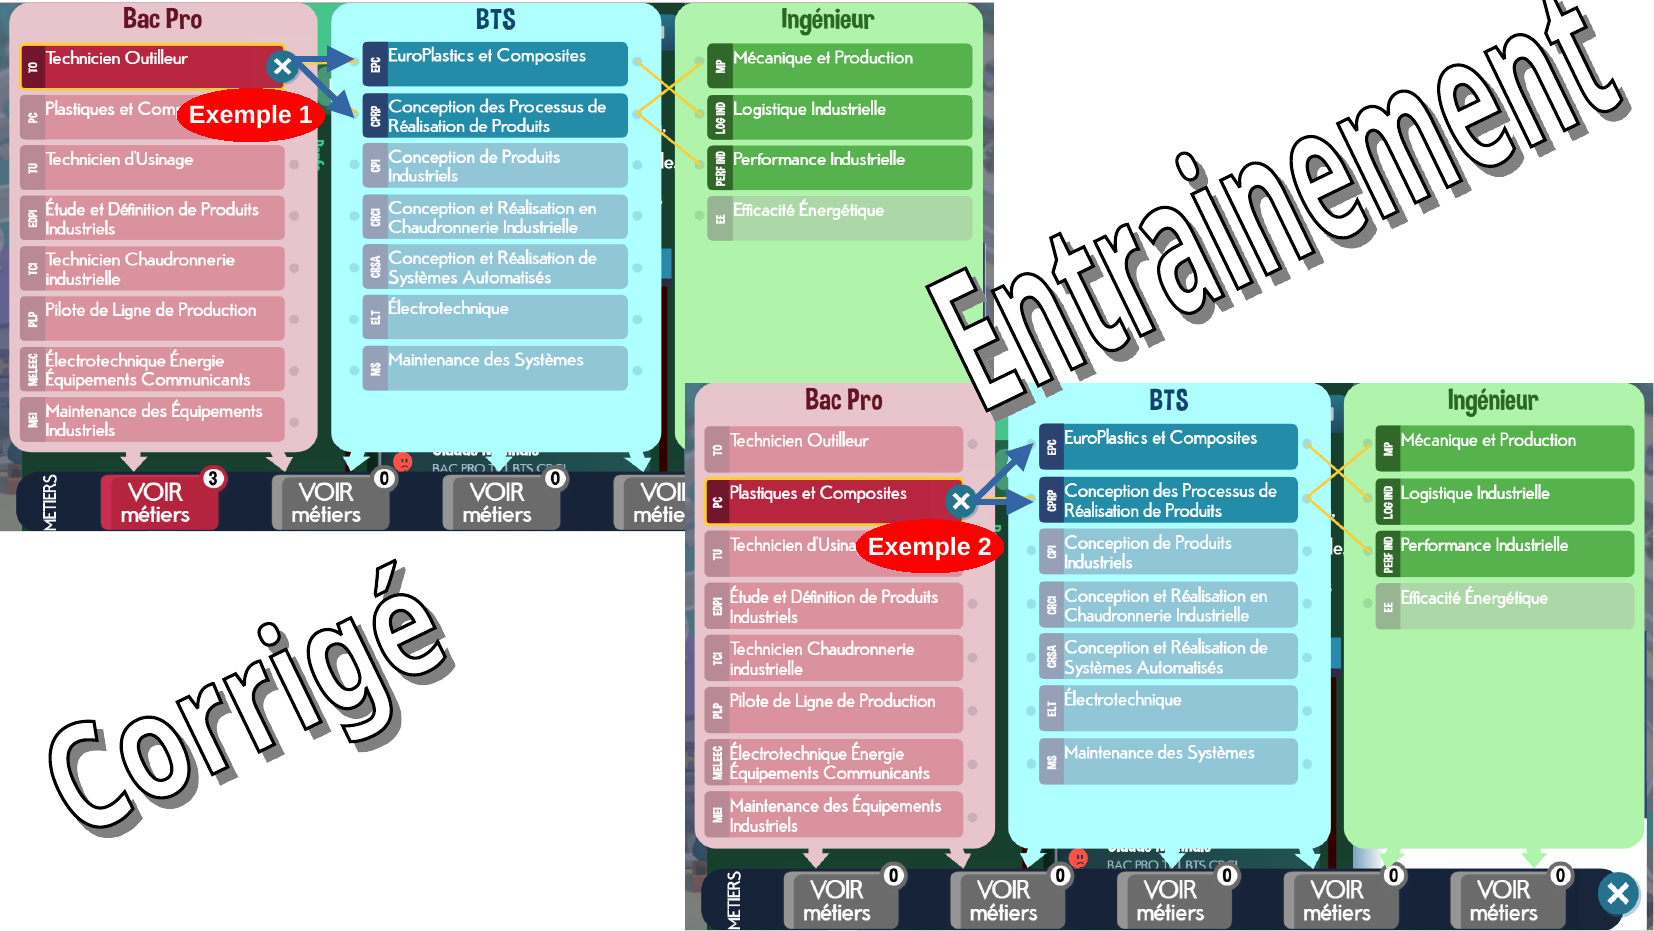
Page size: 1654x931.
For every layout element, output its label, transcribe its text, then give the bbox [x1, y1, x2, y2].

text_box Corrigé [375, 560, 396, 596]
text_box Entrainement [1220, 163, 1314, 276]
text_box Entrainement [1094, 224, 1155, 337]
picture [0, 2, 1654, 931]
text_box Entrainement [927, 268, 1026, 411]
text_box Entrainement [1485, 34, 1579, 147]
text_box Entrainement [1543, 0, 1622, 112]
text_box Entrainement [1050, 233, 1130, 351]
text_box Entrainement [1176, 153, 1198, 180]
text_box Exemple 2 [856, 519, 1004, 573]
text_box Corrigé [223, 661, 275, 752]
text_box Exemple 1 [177, 88, 325, 142]
text_box Corrigé [374, 594, 446, 675]
text_box Corrigé [308, 617, 392, 742]
picture [976, 342, 994, 381]
text_box Entrainement [1337, 91, 1462, 219]
text_box Entrainement [1291, 136, 1367, 238]
text_box Corrigé [270, 649, 321, 730]
text_box Entrainement [1140, 207, 1224, 314]
text_box Corrigé [259, 623, 280, 646]
text_box Entrainement [1192, 187, 1253, 289]
text_box Entrainement [1438, 64, 1515, 167]
text_box Corrigé [177, 683, 228, 775]
text_box Entrainement [992, 273, 1086, 386]
text_box Corrigé [121, 717, 189, 798]
text_box Corrigé [50, 721, 133, 828]
